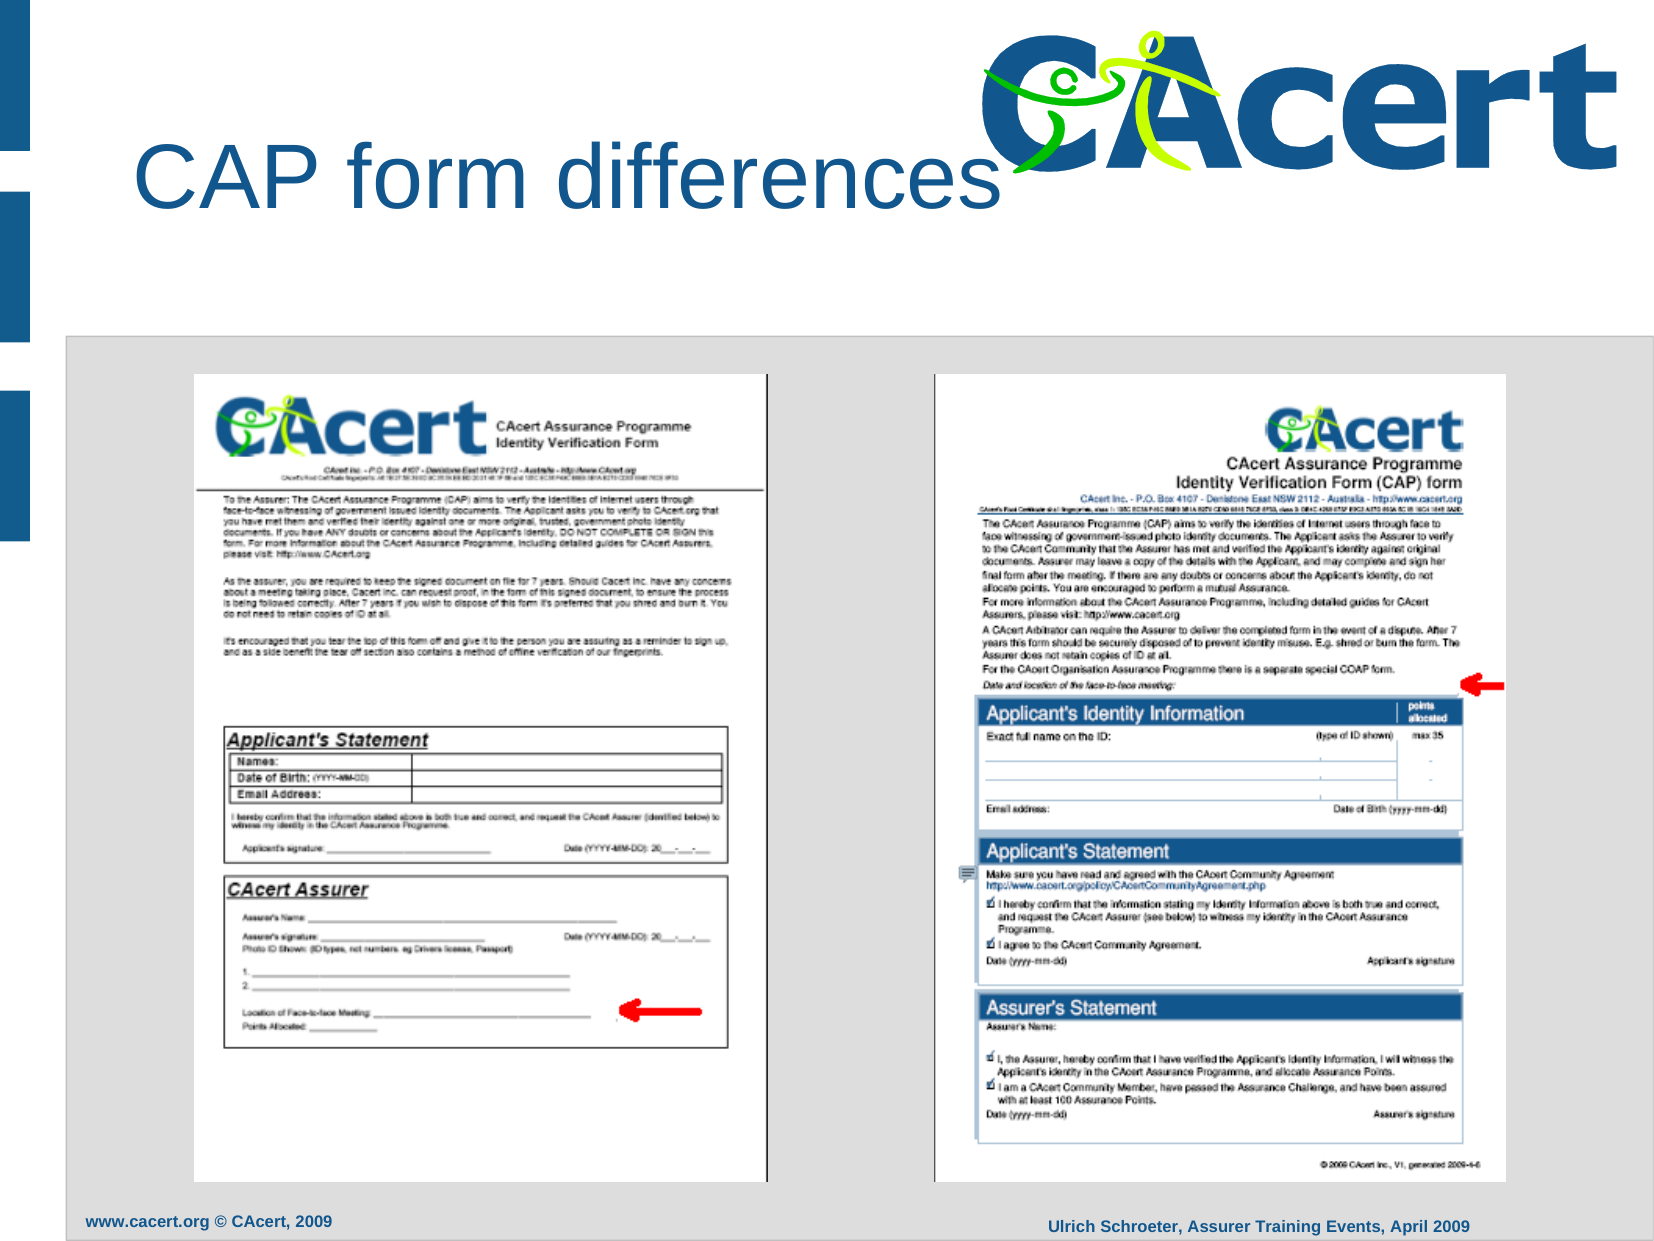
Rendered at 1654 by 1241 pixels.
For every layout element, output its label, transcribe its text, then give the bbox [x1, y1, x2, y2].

text_box CAP form differences [118, 118, 1021, 236]
picture [934, 374, 1506, 1182]
picture [194, 374, 768, 1182]
